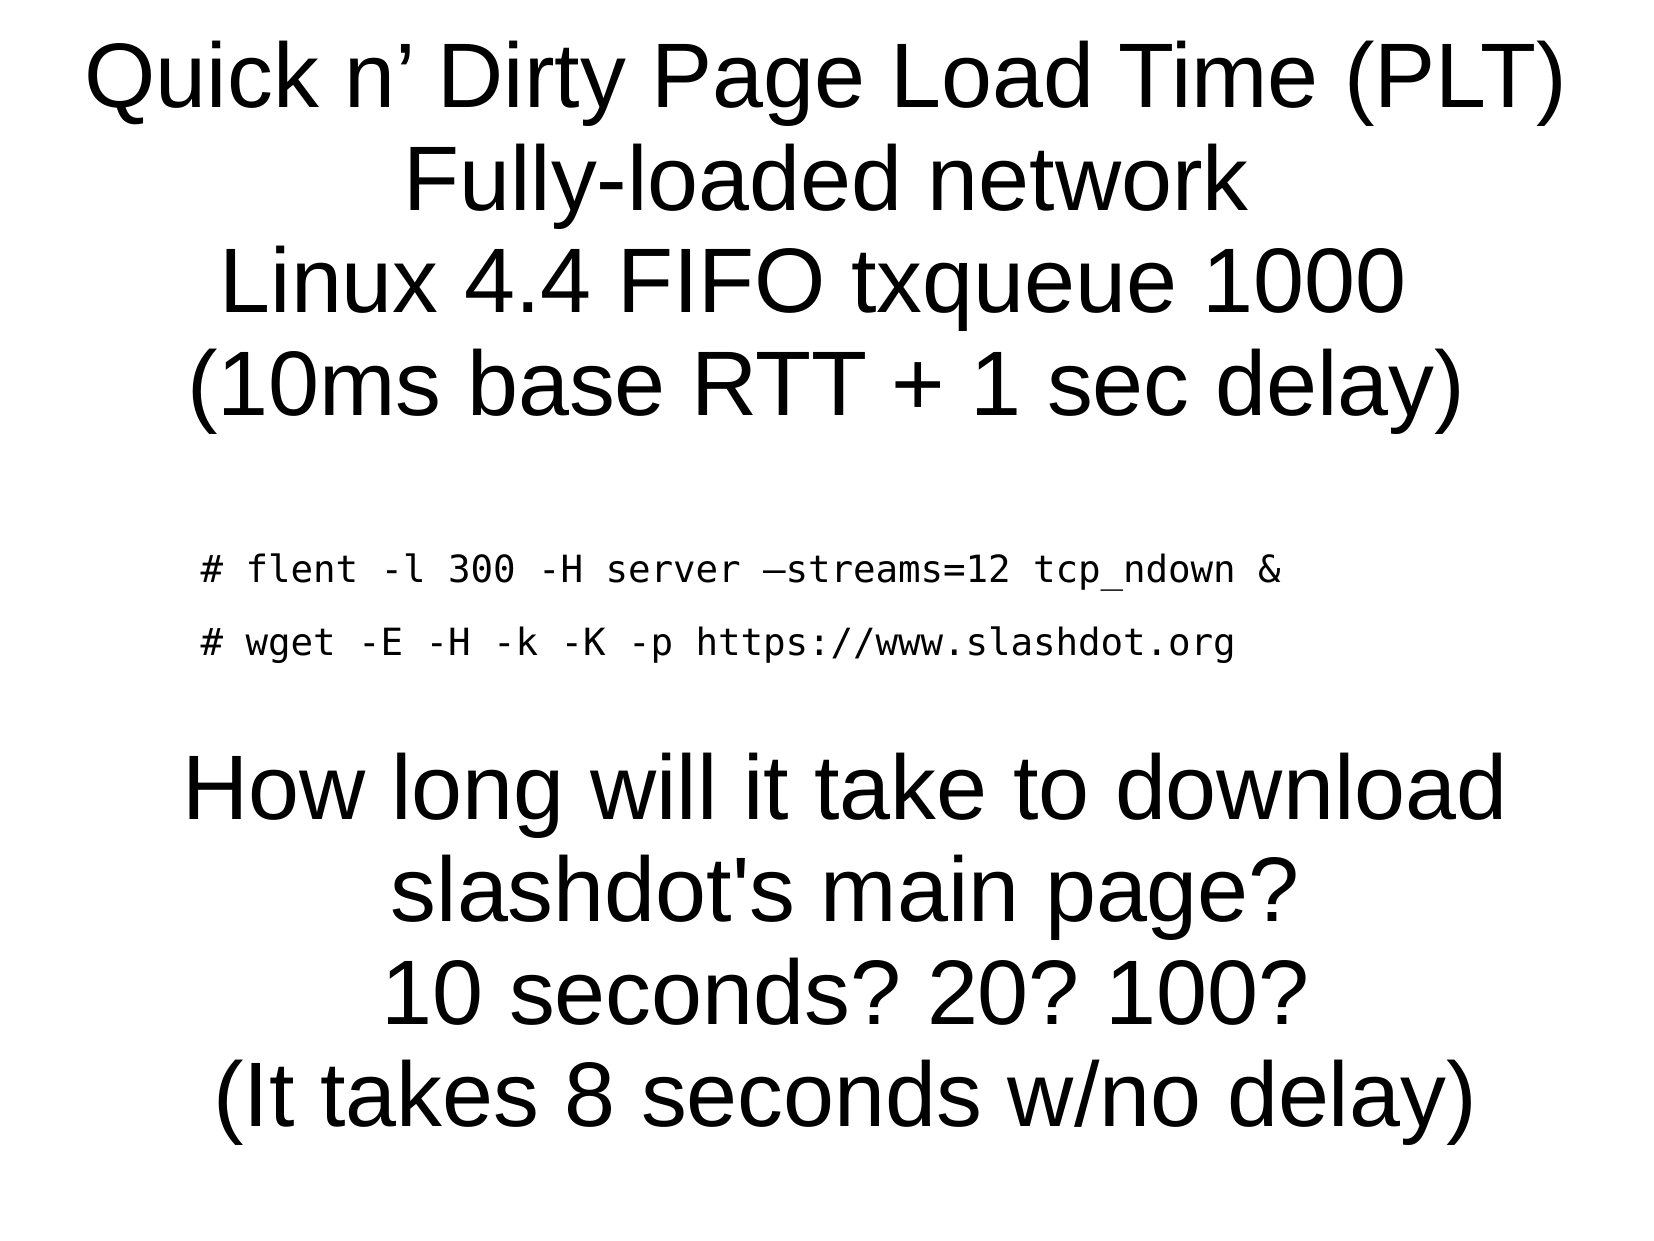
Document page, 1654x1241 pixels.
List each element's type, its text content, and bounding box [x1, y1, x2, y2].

title Quick n’ Dirty Page Load Time (PLT) Fully-loaded network Linux 4.4 FIFO txqueue 1000 (10ms base RTT + 1 sec delay) [82, 24, 1571, 435]
title How long will it take to download slashdot's main page? 10 seconds? 20? 100? (It takes 8 seconds w/no delay) [101, 736, 1591, 1147]
list # flent -l 300 -H server –streams=12 tcp_ndown & # wget -E -H -k -K -p https://www.slashdot.org [129, 443, 1618, 1164]
